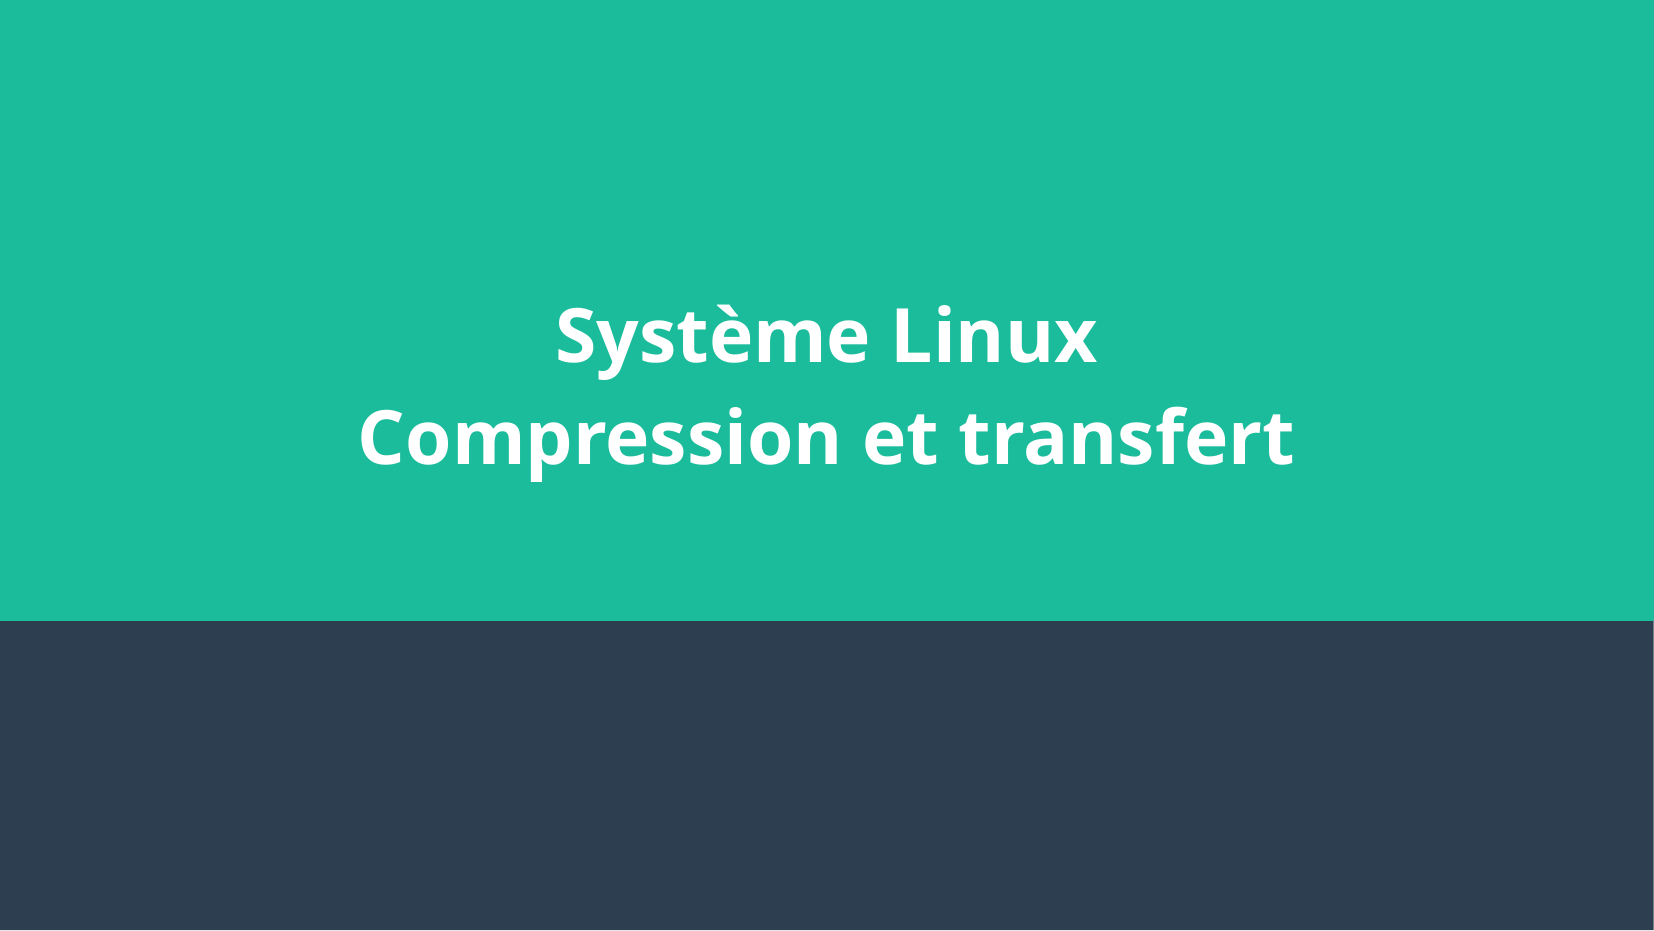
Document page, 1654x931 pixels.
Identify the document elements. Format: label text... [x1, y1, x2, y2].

subtitle Système Linux Compression et transfert [59, 110, 1595, 658]
